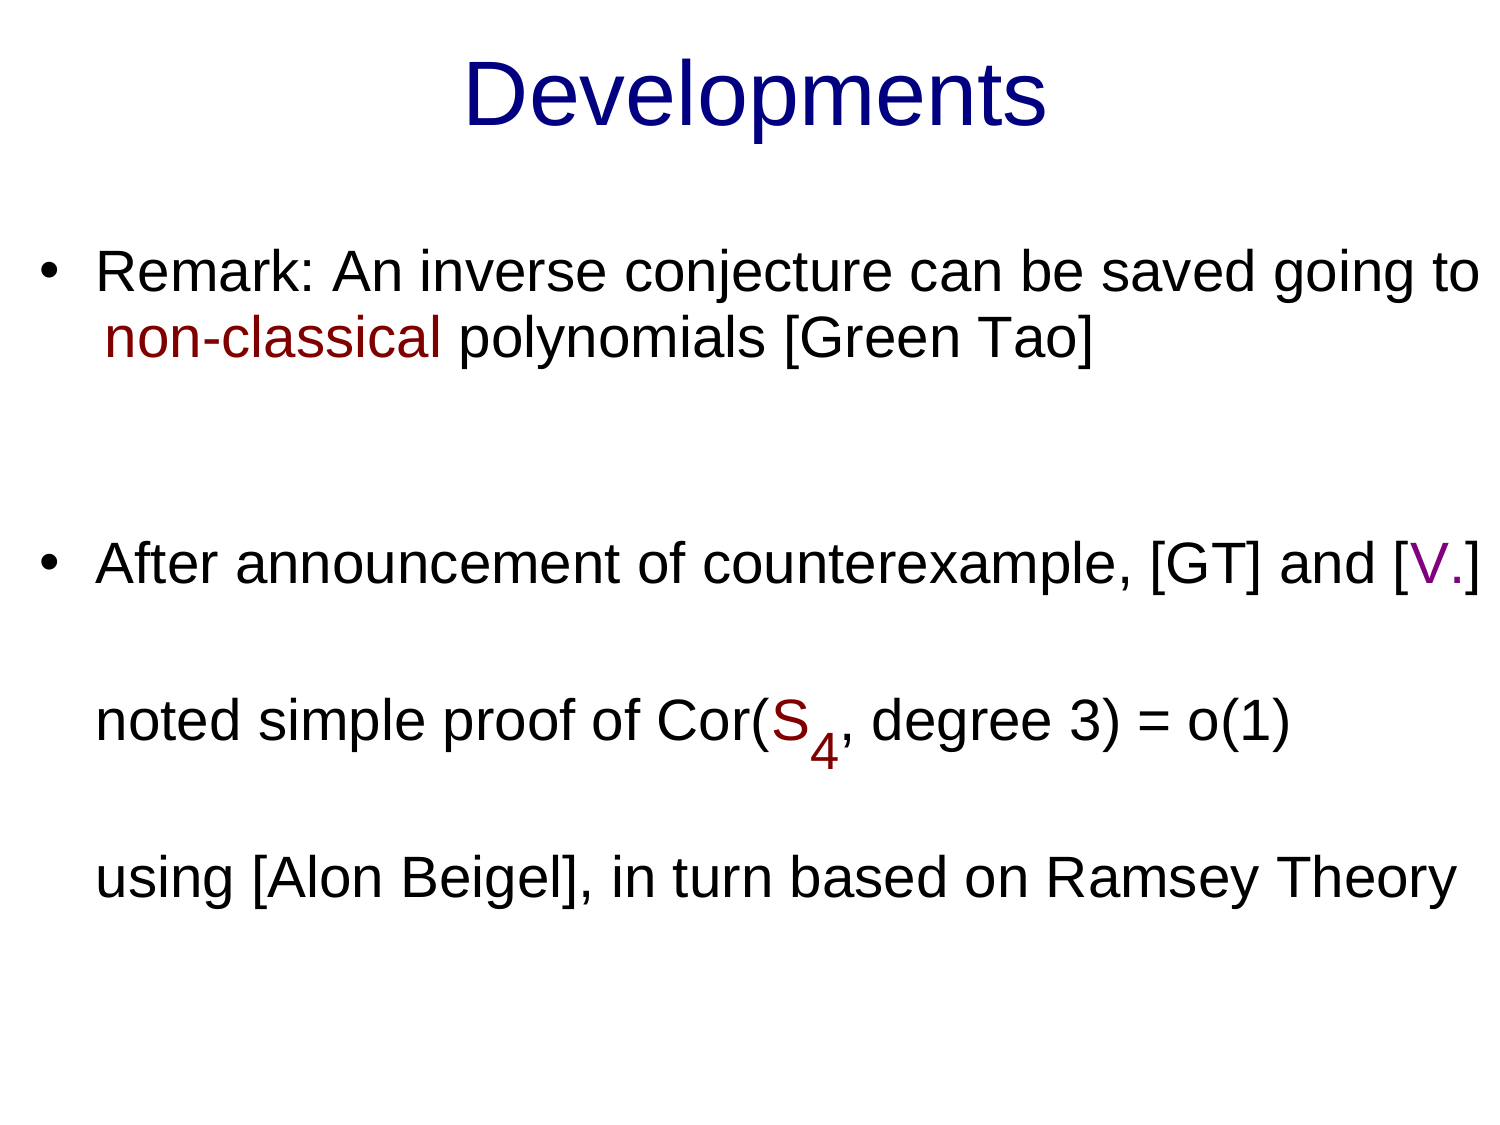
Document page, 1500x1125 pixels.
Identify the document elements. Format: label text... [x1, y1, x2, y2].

title Developments [62, 0, 1450, 162]
list Remark: An inverse conjecture can be saved going to non-classical polynomials [Green Tao] After announcement of counterexample, [GT] and [V.] noted simple proof of Cor(S4, degree 3) = o(1) using [Alon Beigel], in turn based on Ramsey Theory [24, 162, 1500, 1125]
